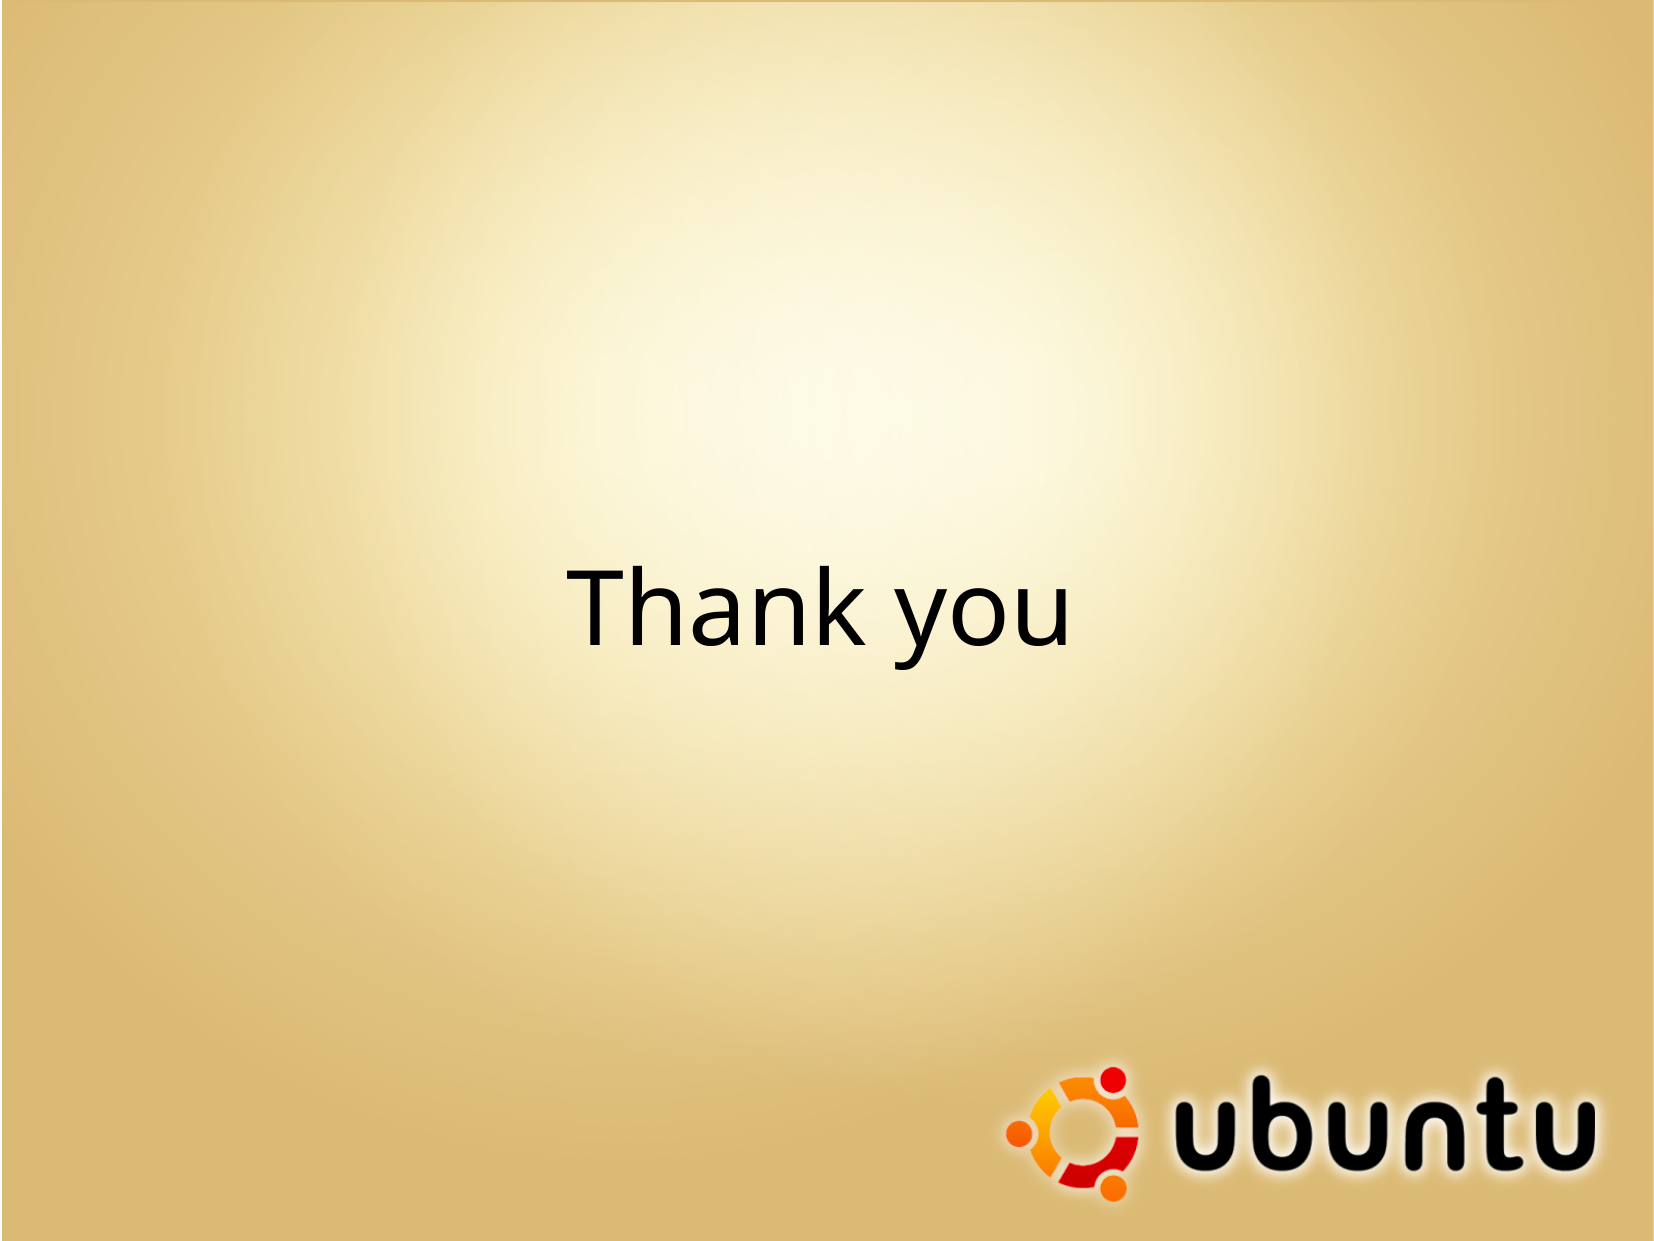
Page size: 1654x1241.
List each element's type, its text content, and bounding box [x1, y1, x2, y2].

title Thank you [76, 324, 1565, 886]
picture [2, 0, 1654, 1241]
